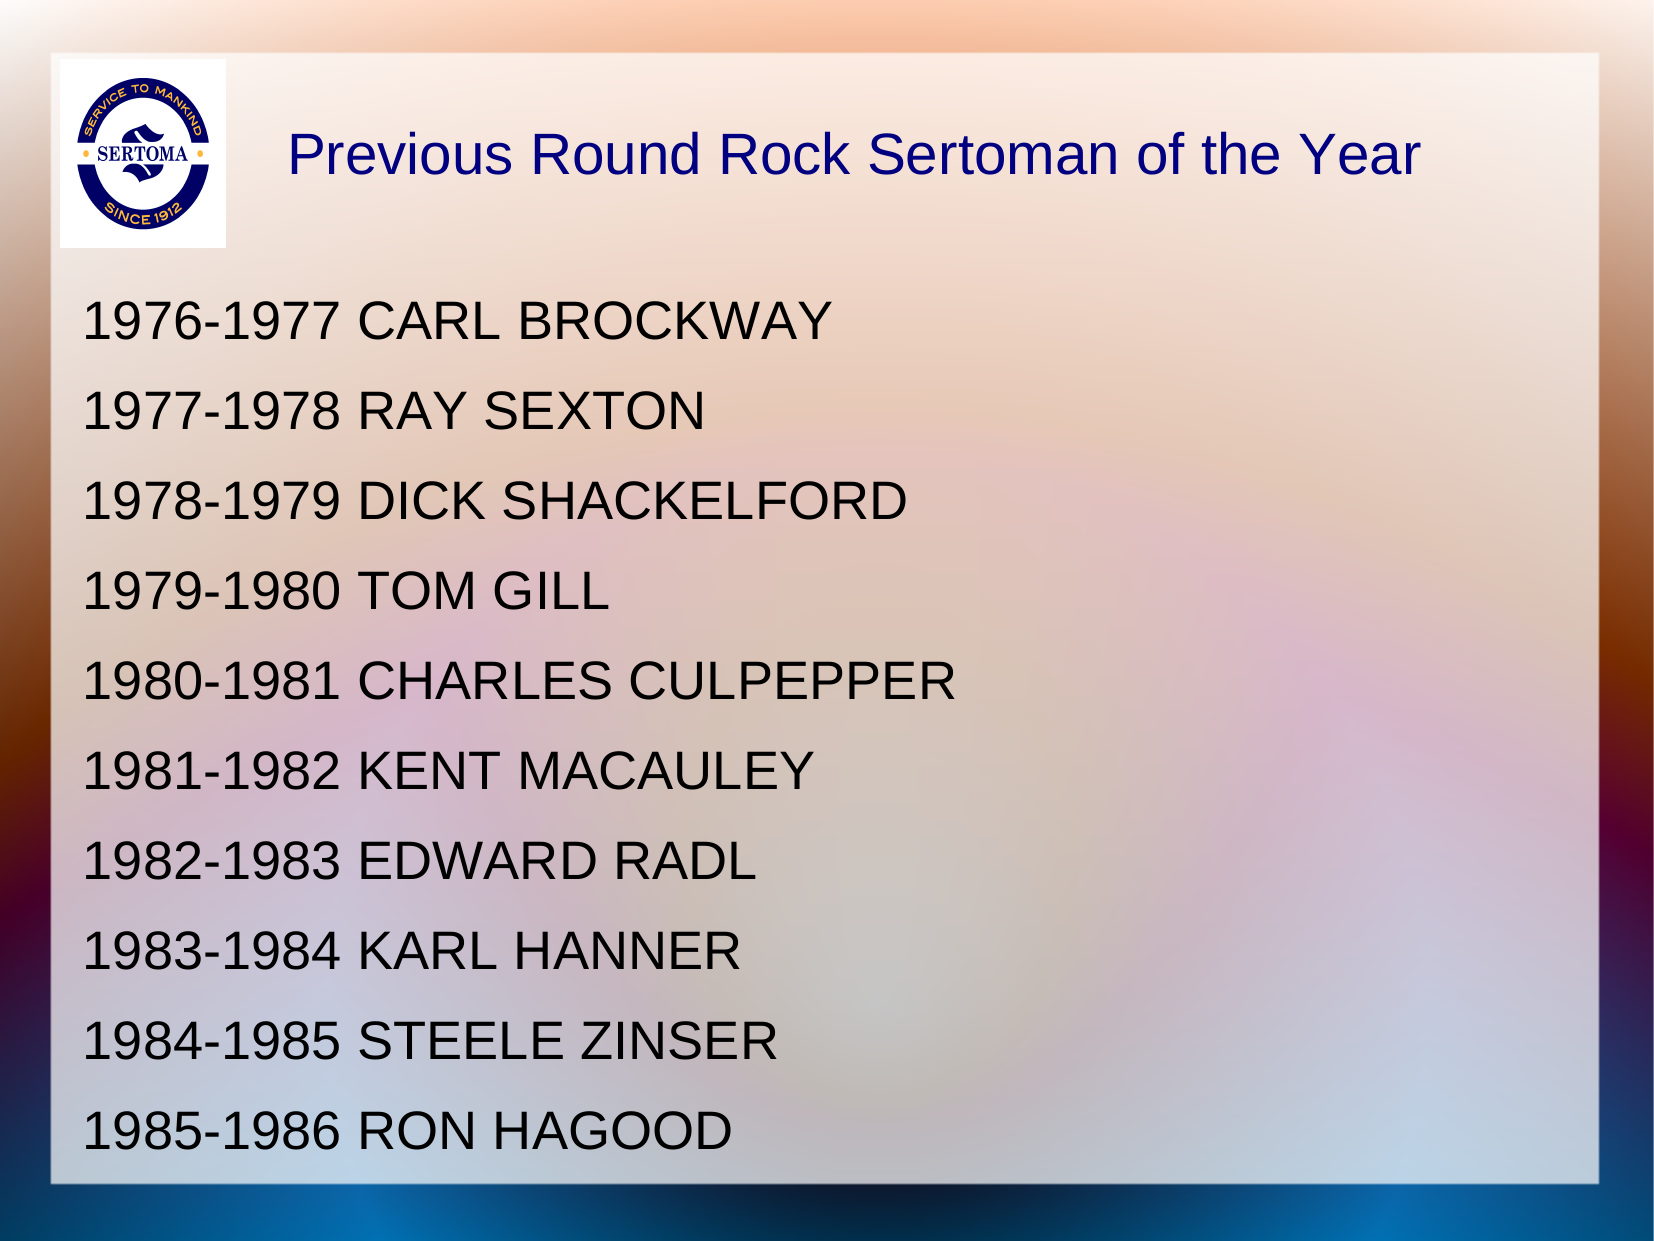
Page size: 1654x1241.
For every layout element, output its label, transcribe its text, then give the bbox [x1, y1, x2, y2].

list 1976-1977 CARL BROCKWAY 1977-1978 RAY SEXTON 1978-1979 DICK SHACKELFORD 1979-1980 TOM GILL 1980-1981 CHARLES CULPEPPER 1981-1982 KENT MACAULEY 1982-1983 EDWARD RADL 1983-1984 KARL HANNER 1984-1985 STEELE ZINSER 1985-1986 RON HAGOOD [82, 290, 1571, 1241]
picture [0, 0, 1654, 1241]
title Previous Round Rock Sertoman of the Year [101, 47, 1591, 256]
